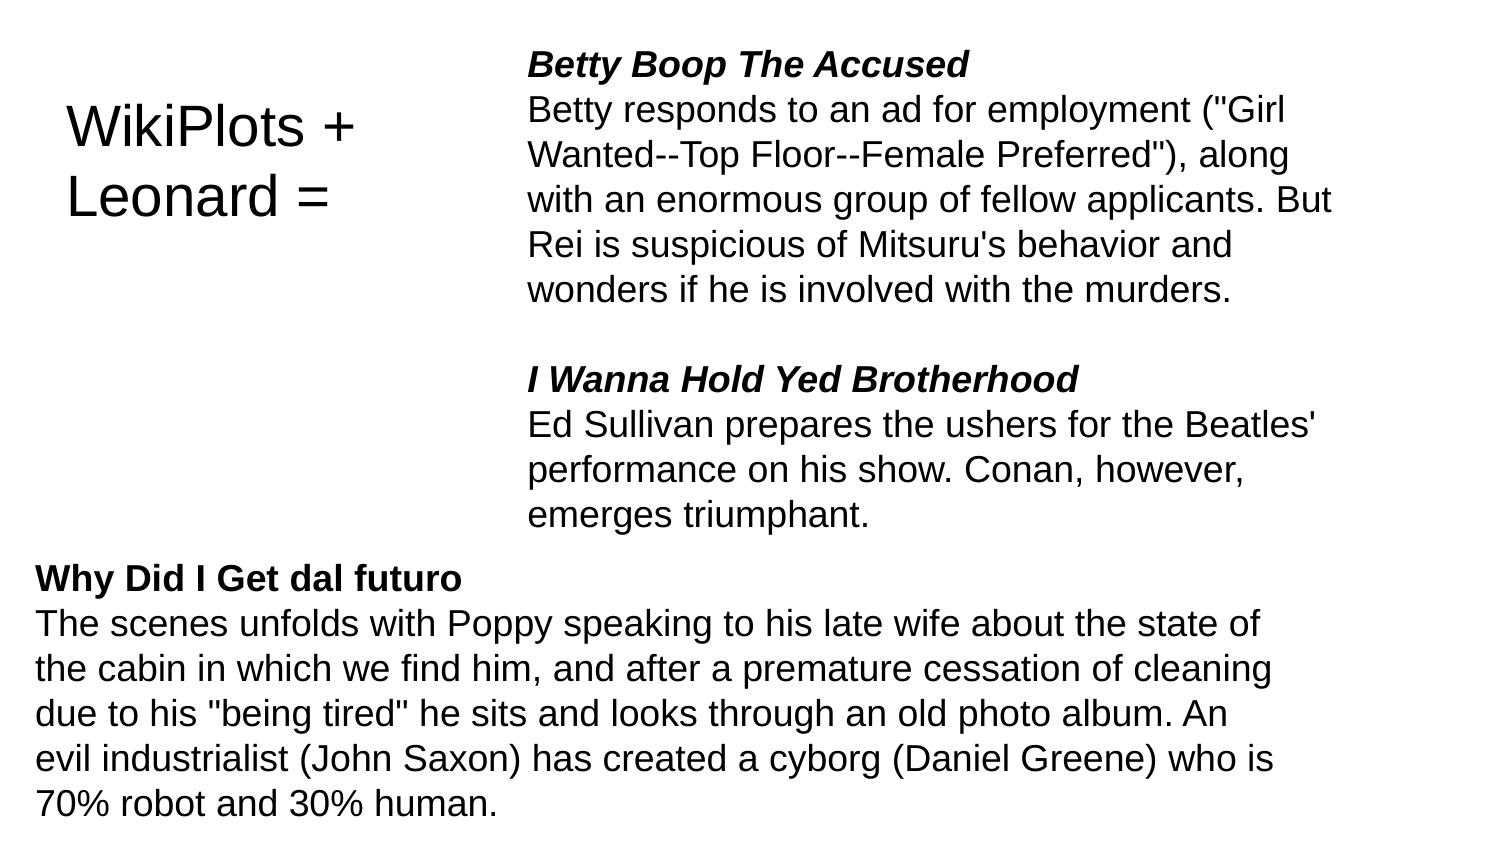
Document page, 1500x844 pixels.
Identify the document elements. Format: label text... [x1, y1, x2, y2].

text_box Why Did I Get dal futuro The scenes unfolds with Poppy speaking to his late wife about the state of the cabin in which we find him, and after a premature cessation of cleaning due to his "being tired" he sits and looks through an old photo album. An evil industrialist (John Saxon) has created a cyborg (Daniel Greene) who is 70% robot and 30% human. [20, 569, 1303, 810]
text_box Betty Boop The Accused Betty responds to an ad for employment ("Girl Wanted--Top Floor--Female Preferred"), along with an enormous group of fellow applicants. But Rei is suspicious of Mitsuru's behavior and wonders if he is involved with the murders. I Wanna Hold Yed Brotherhood Ed Sullivan prepares the ushers for the Beatles' performance on his show. Conan, however, emerges triumphant. [512, 24, 1370, 72]
text_box Betty Boop The Accused Betty responds to an ad for employment ("Girl Wanted--Top Floor--Female Preferred"), along with an enormous group of fellow applicants. But Rei is suspicious of Mitsuru's behavior and wonders if he is involved with the murders. I Wanna Hold Yed Brotherhood Ed Sullivan prepares the ushers for the Beatles' performance on his show. Conan, however, emerges triumphant. [512, 167, 1370, 554]
title WikiPlots + Leonard = [51, 72, 1449, 167]
